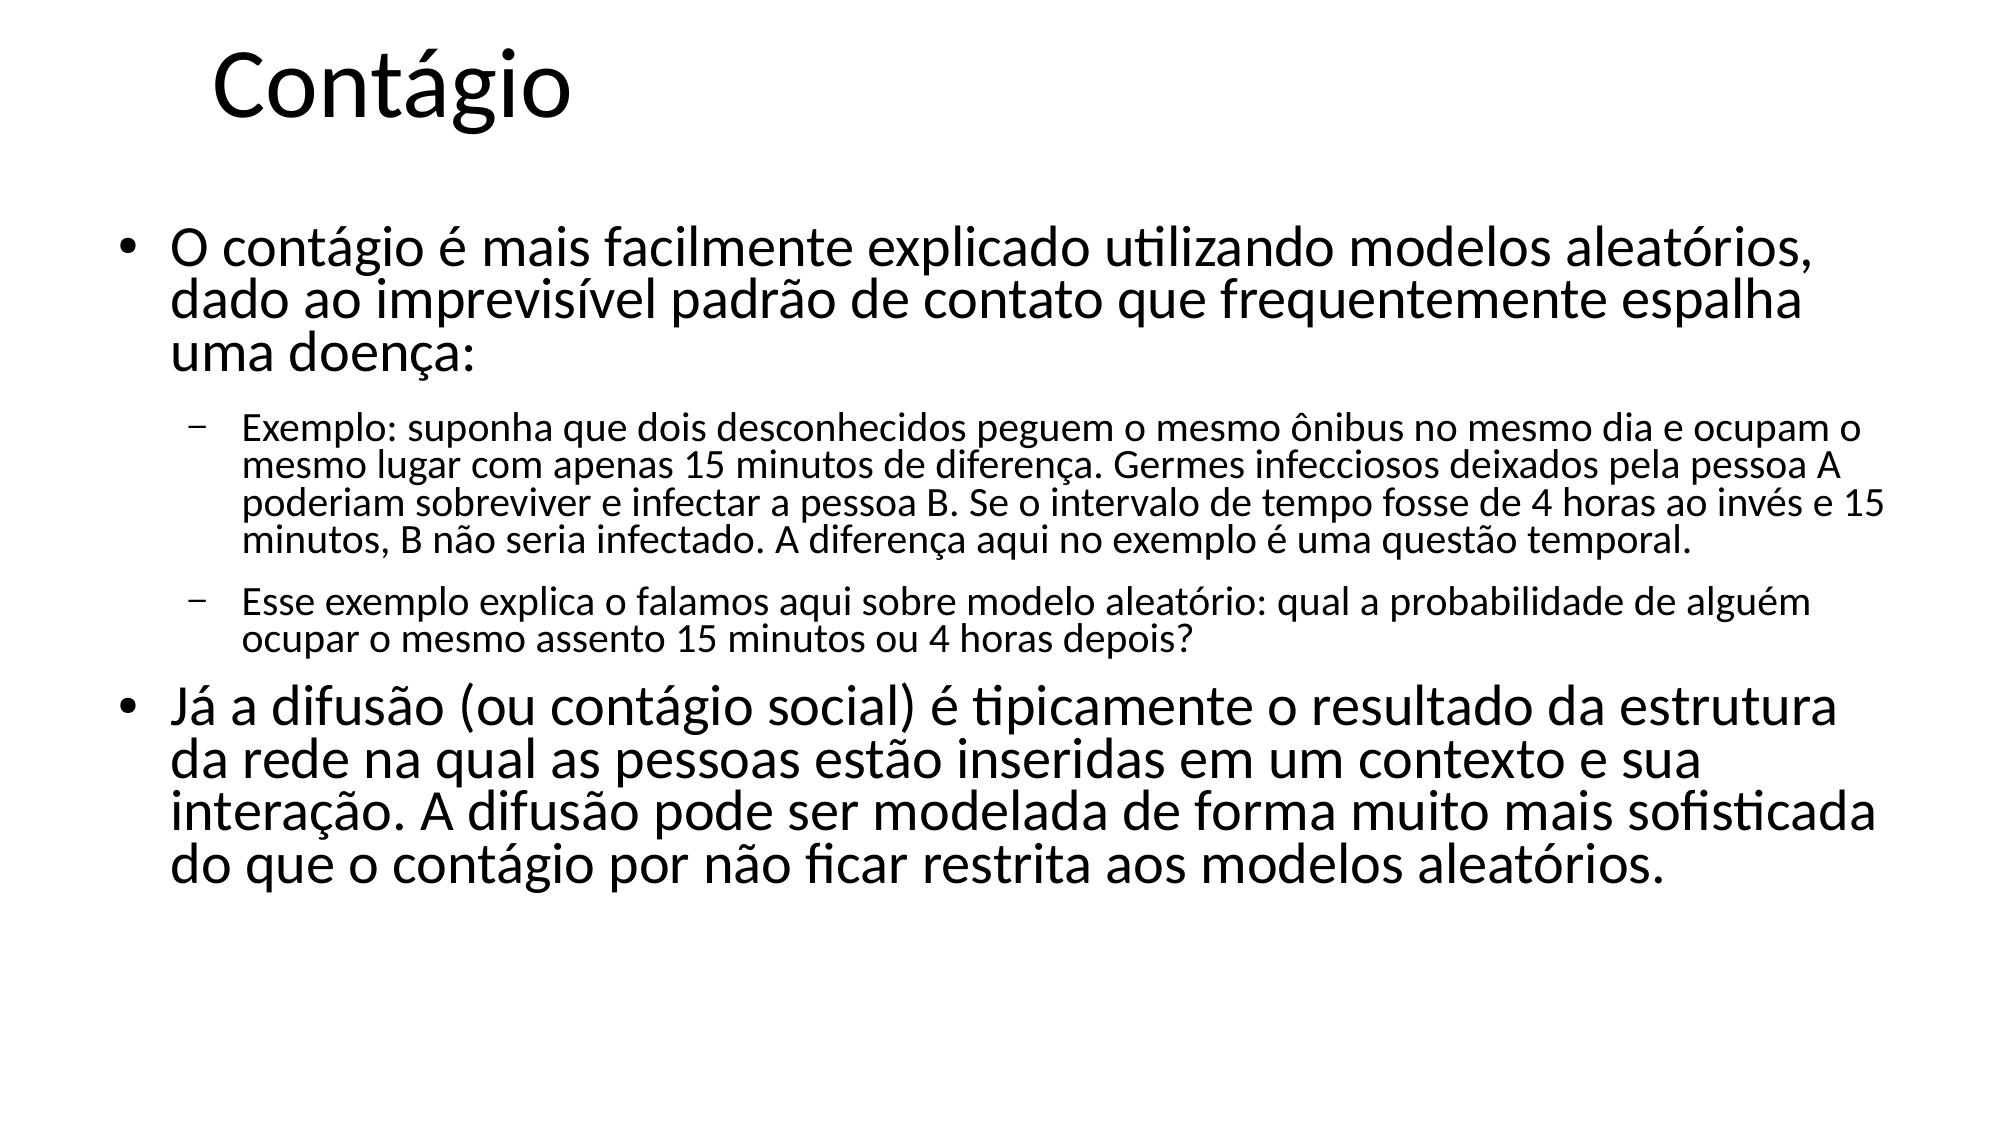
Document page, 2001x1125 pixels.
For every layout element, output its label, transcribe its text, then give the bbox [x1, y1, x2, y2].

list O contágio é mais facilmente explicado utilizando modelos aleatórios, dado ao imprevisível padrão de contato que frequentemente espalha uma doença: Exemplo: suponha que dois desconhecidos peguem o mesmo ônibus no mesmo dia e ocupam o mesmo lugar com apenas 15 minutos de diferença. Germes infecciosos deixados pela pessoa A poderiam sobreviver e infectar a pessoa B. Se o intervalo de tempo fosse de 4 horas ao invés e 15 minutos, B não seria infectado. A diferença aqui no exemplo é uma questão temporal. Esse exemplo explica o falamos aqui sobre modelo aleatório: qual a probabilidade de alguém ocupar o mesmo assento 15 minutos ou 4 horas depois? Já a difusão (ou contágio social) é tipicamente o resultado da estrutura da rede na qual as pessoas estão inseridas em um contexto e sua interação. A difusão pode ser modelada de forma muito mais sofisticada do que o contágio por não ficar restrita aos modelos aleatórios. [99, 224, 1900, 1033]
title Contágio [212, 0, 1713, 224]
